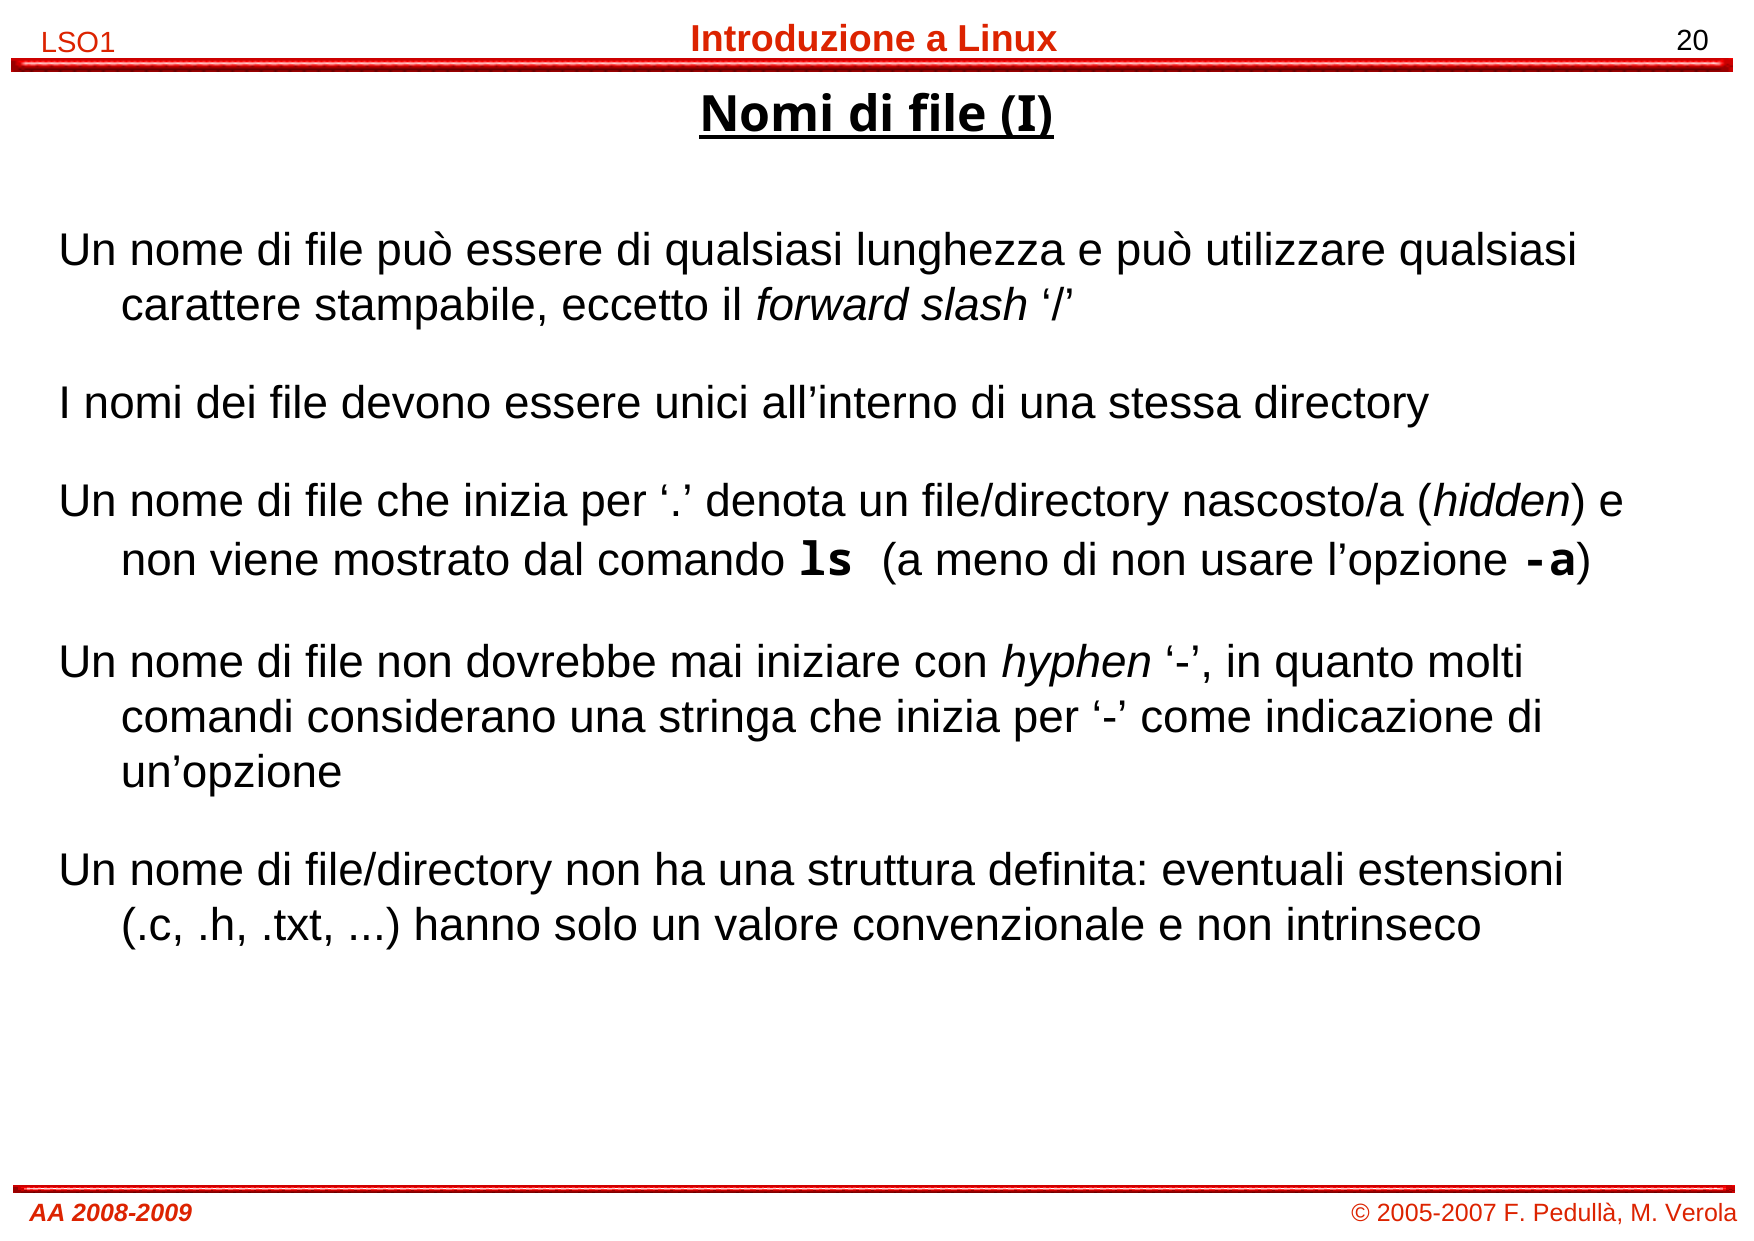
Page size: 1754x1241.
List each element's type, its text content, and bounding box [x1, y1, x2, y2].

title Nomi di file (I) [40, 66, 1714, 162]
picture [13, 1185, 1735, 1193]
picture [11, 58, 1733, 72]
list Un nome di file può essere di qualsiasi lunghezza e può utilizzare qualsiasi carattere stampabile, eccetto il forward slash ‘/’ I nomi dei file devono essere unici all’interno di una stessa directory Un nome di file che inizia per ‘.’ denota un file/directory nascosto/a (hidden) e non viene mostrato dal comando ls (a meno di non usare l’opzione -a) Un nome di file non dovrebbe mai iniziare con hyphen ‘-’, in quanto molti comandi considerano una stringa che inizia per ‘-’ come indicazione di un’opzione Un nome di file/directory non ha una struttura definita: eventuali estensioni (.c, .h, .txt, ...) hanno solo un valore convenzionale e non intrinseco [58, 220, 1696, 1097]
